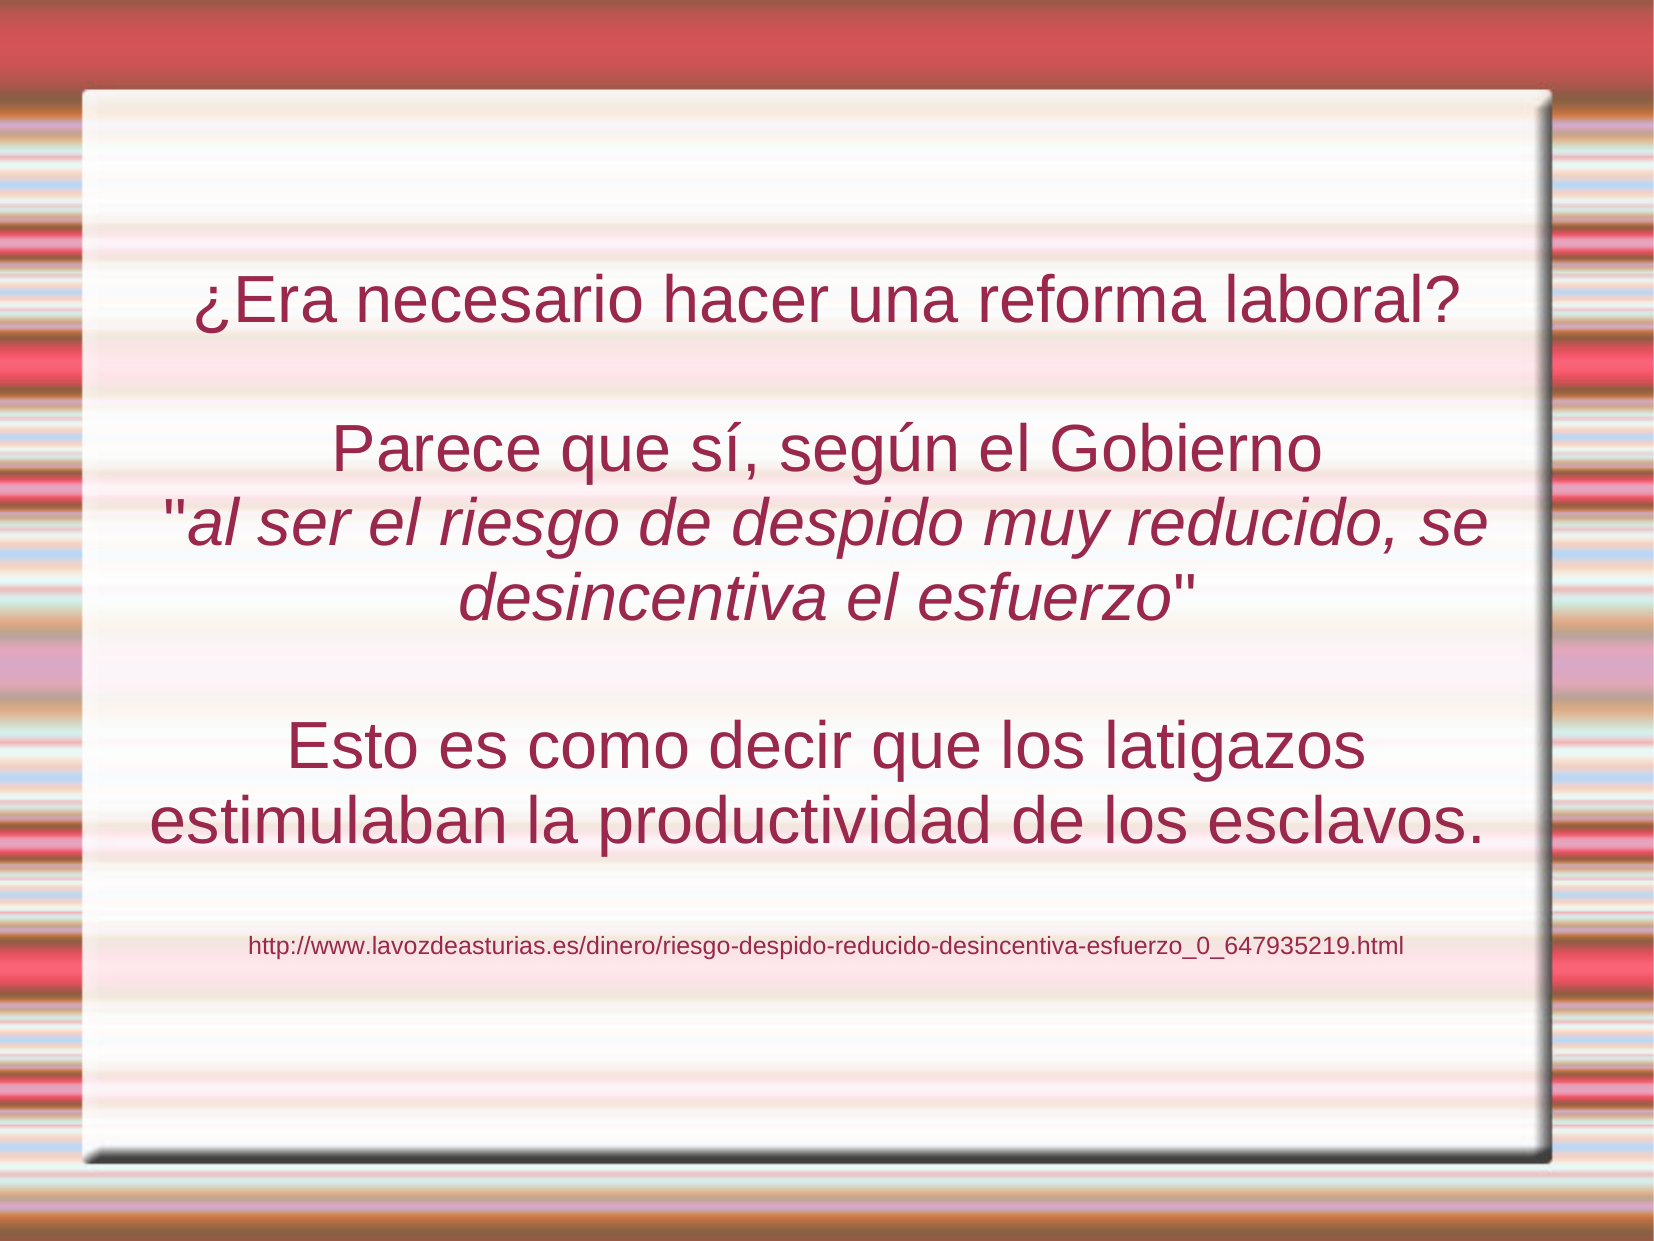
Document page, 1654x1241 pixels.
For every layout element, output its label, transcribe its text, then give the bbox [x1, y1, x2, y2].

picture [0, 0, 1654, 1241]
text_box ¿Era necesario hacer una reforma laboral? Parece que sí, según el Gobierno "al ser el riesgo de despido muy reducido, se desincentiva el esfuerzo" Esto es como decir que los latigazos estimulaban la productividad de los esclavos. http://www.lavozdeasturias.es/dinero/riesgo-despido-reducido-desincentiva-esfuerzo_0_647935219.html [121, 114, 1534, 1133]
